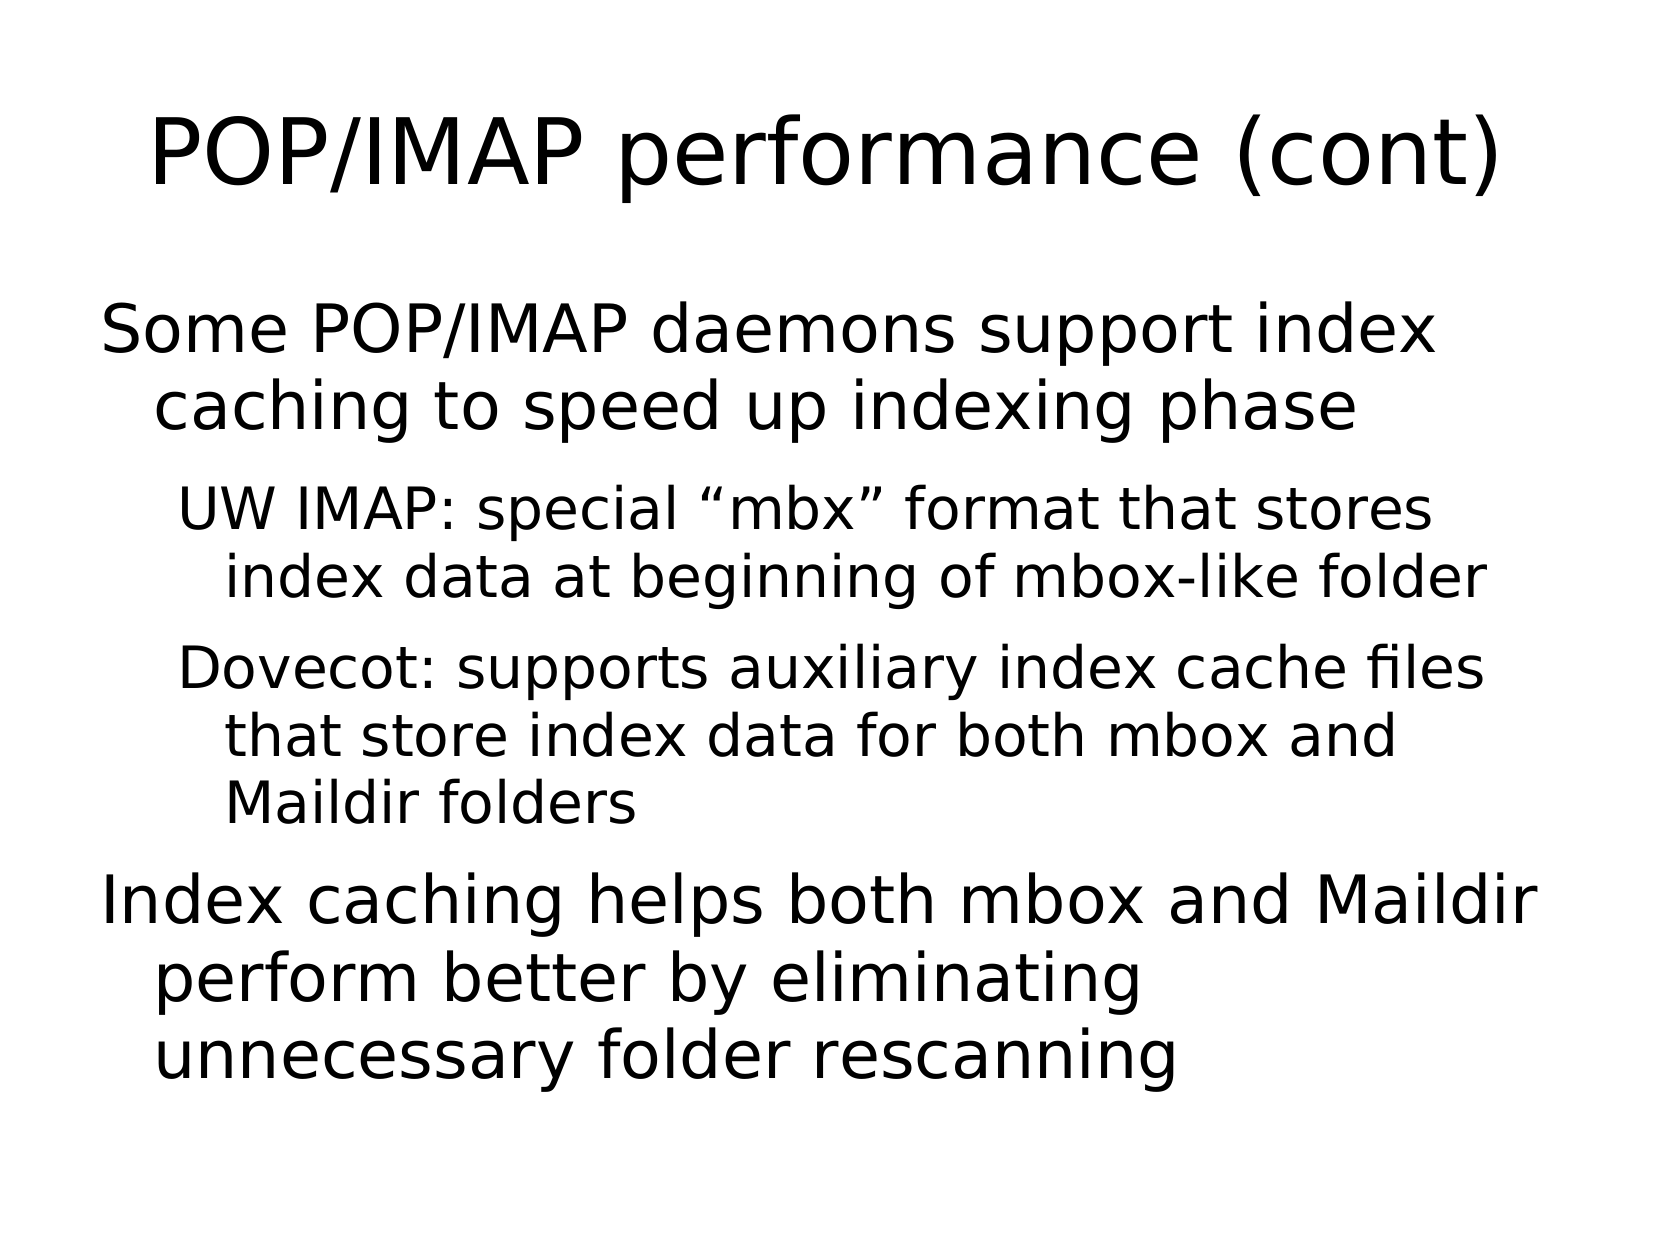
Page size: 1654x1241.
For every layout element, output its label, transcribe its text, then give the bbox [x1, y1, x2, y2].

title POP/IMAP performance (cont) [82, 56, 1571, 250]
list Some POP/IMAP daemons support index caching to speed up indexing phase UW IMAP: special “mbx” format that stores index data at beginning of mbox-like folder Dovecot: supports auxiliary index cache files that store index data for both mbox and Maildir folders Index caching helps both mbox and Maildir perform better by eliminating unnecessary folder rescanning [82, 290, 1571, 1095]
